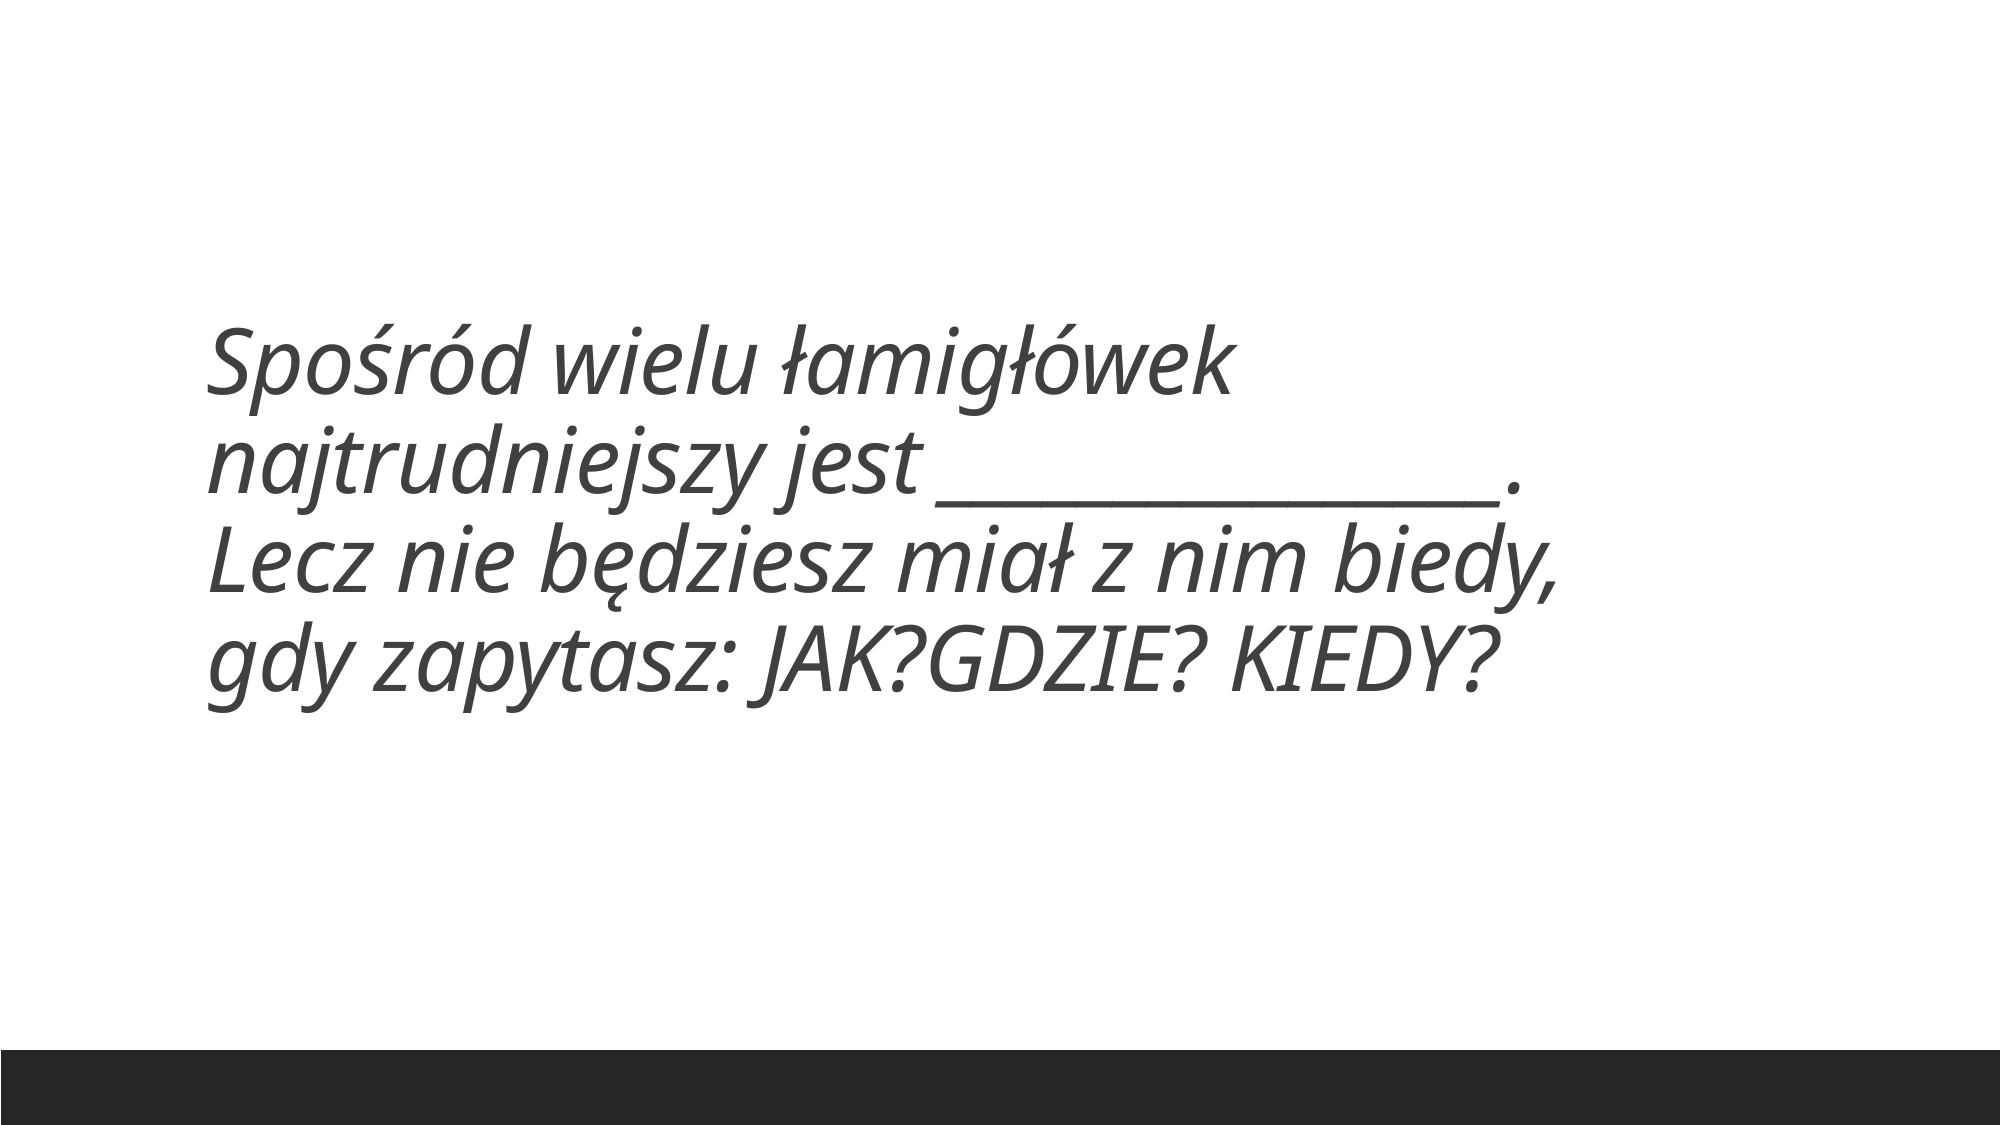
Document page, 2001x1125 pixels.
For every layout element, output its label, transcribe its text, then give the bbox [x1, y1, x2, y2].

title Spośród wielu łamigłówek najtrudniejszy jest ________________. Lecz nie będziesz miał z nim biedy, gdy zapytasz: JAK?GDZIE? KIEDY? [191, 133, 1842, 719]
